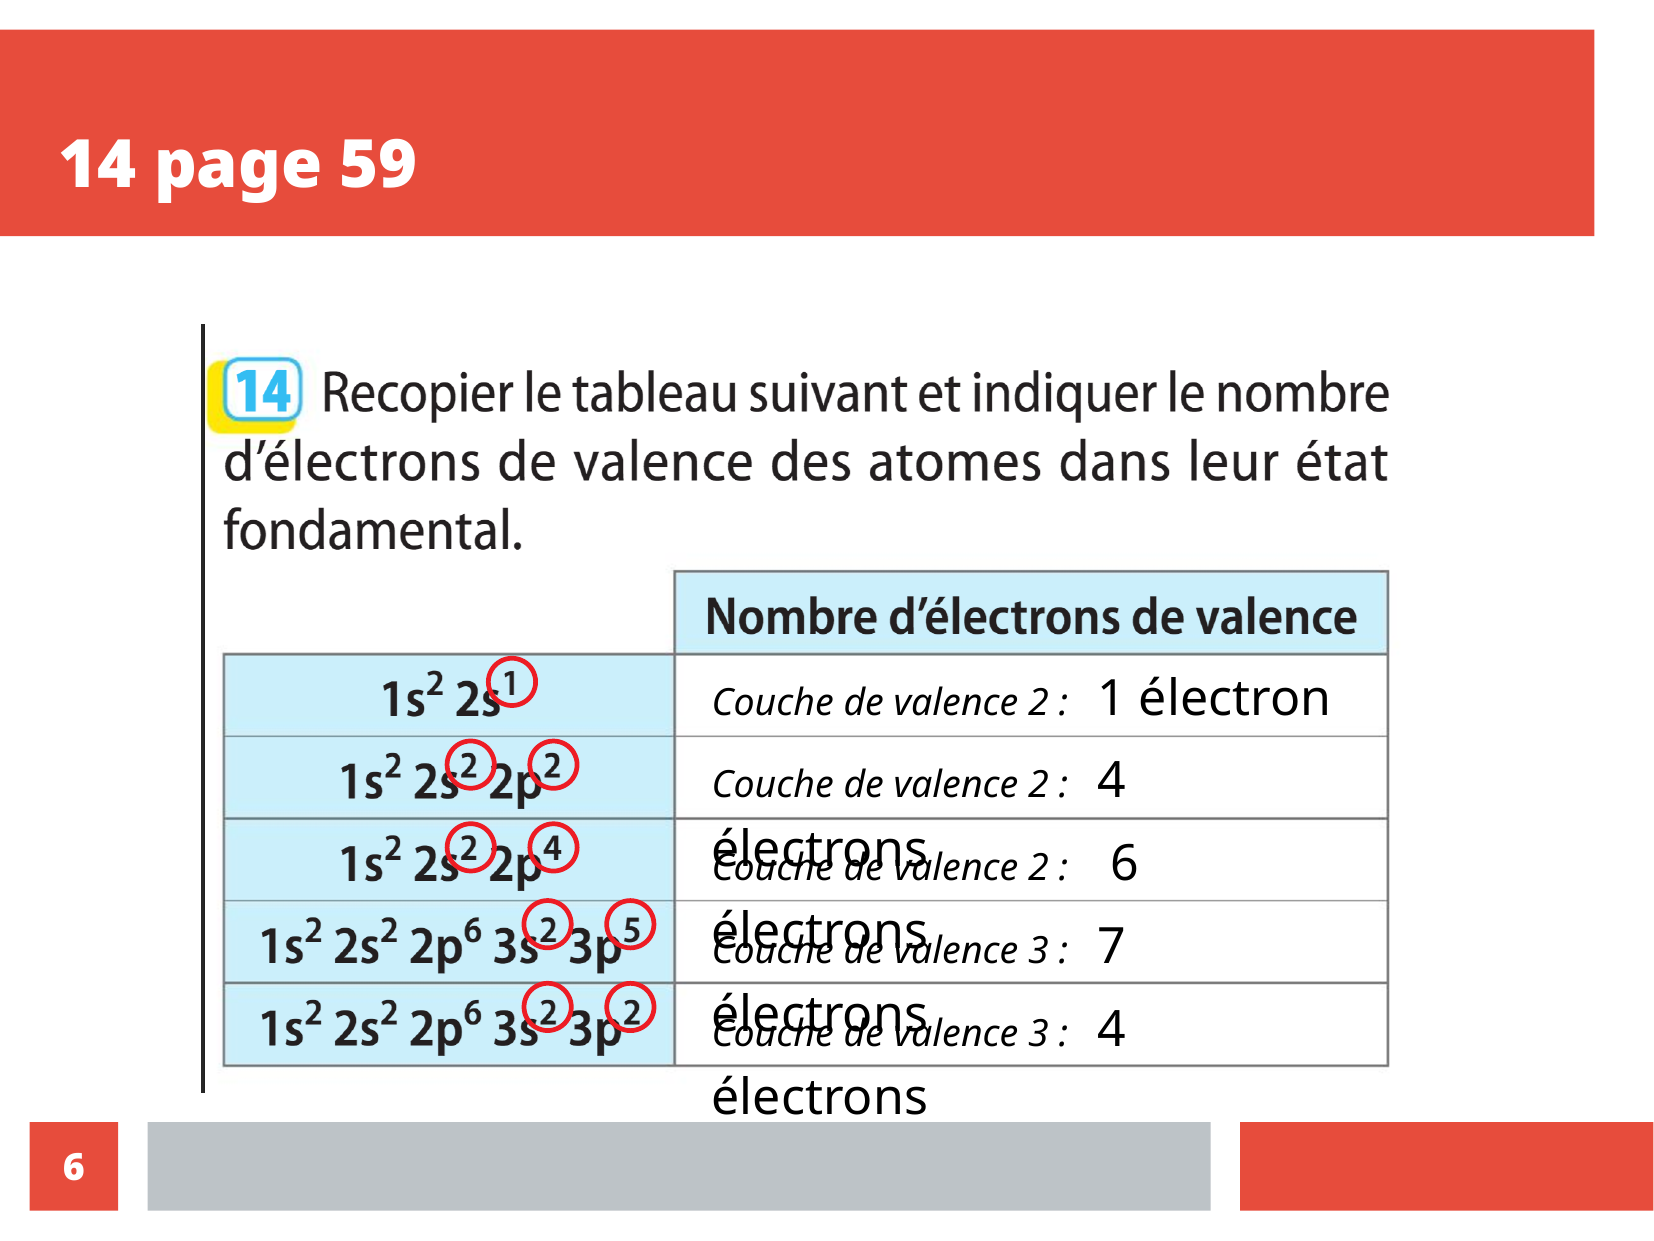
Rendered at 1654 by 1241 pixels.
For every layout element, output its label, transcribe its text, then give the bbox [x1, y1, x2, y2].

text_box Couche de valence 3 : 4 électrons [696, 985, 1359, 1063]
picture [201, 324, 1423, 1093]
text_box Couche de valence 2 : 1 électron [696, 654, 1359, 733]
text_box Couche de valence 2 : 6 électrons [696, 819, 1359, 898]
title 14 page 59 [59, 59, 1595, 207]
text_box Couche de valence 3 : 7 électrons [696, 902, 1359, 981]
text_box Couche de valence 2 : 4 électrons [696, 737, 1359, 815]
